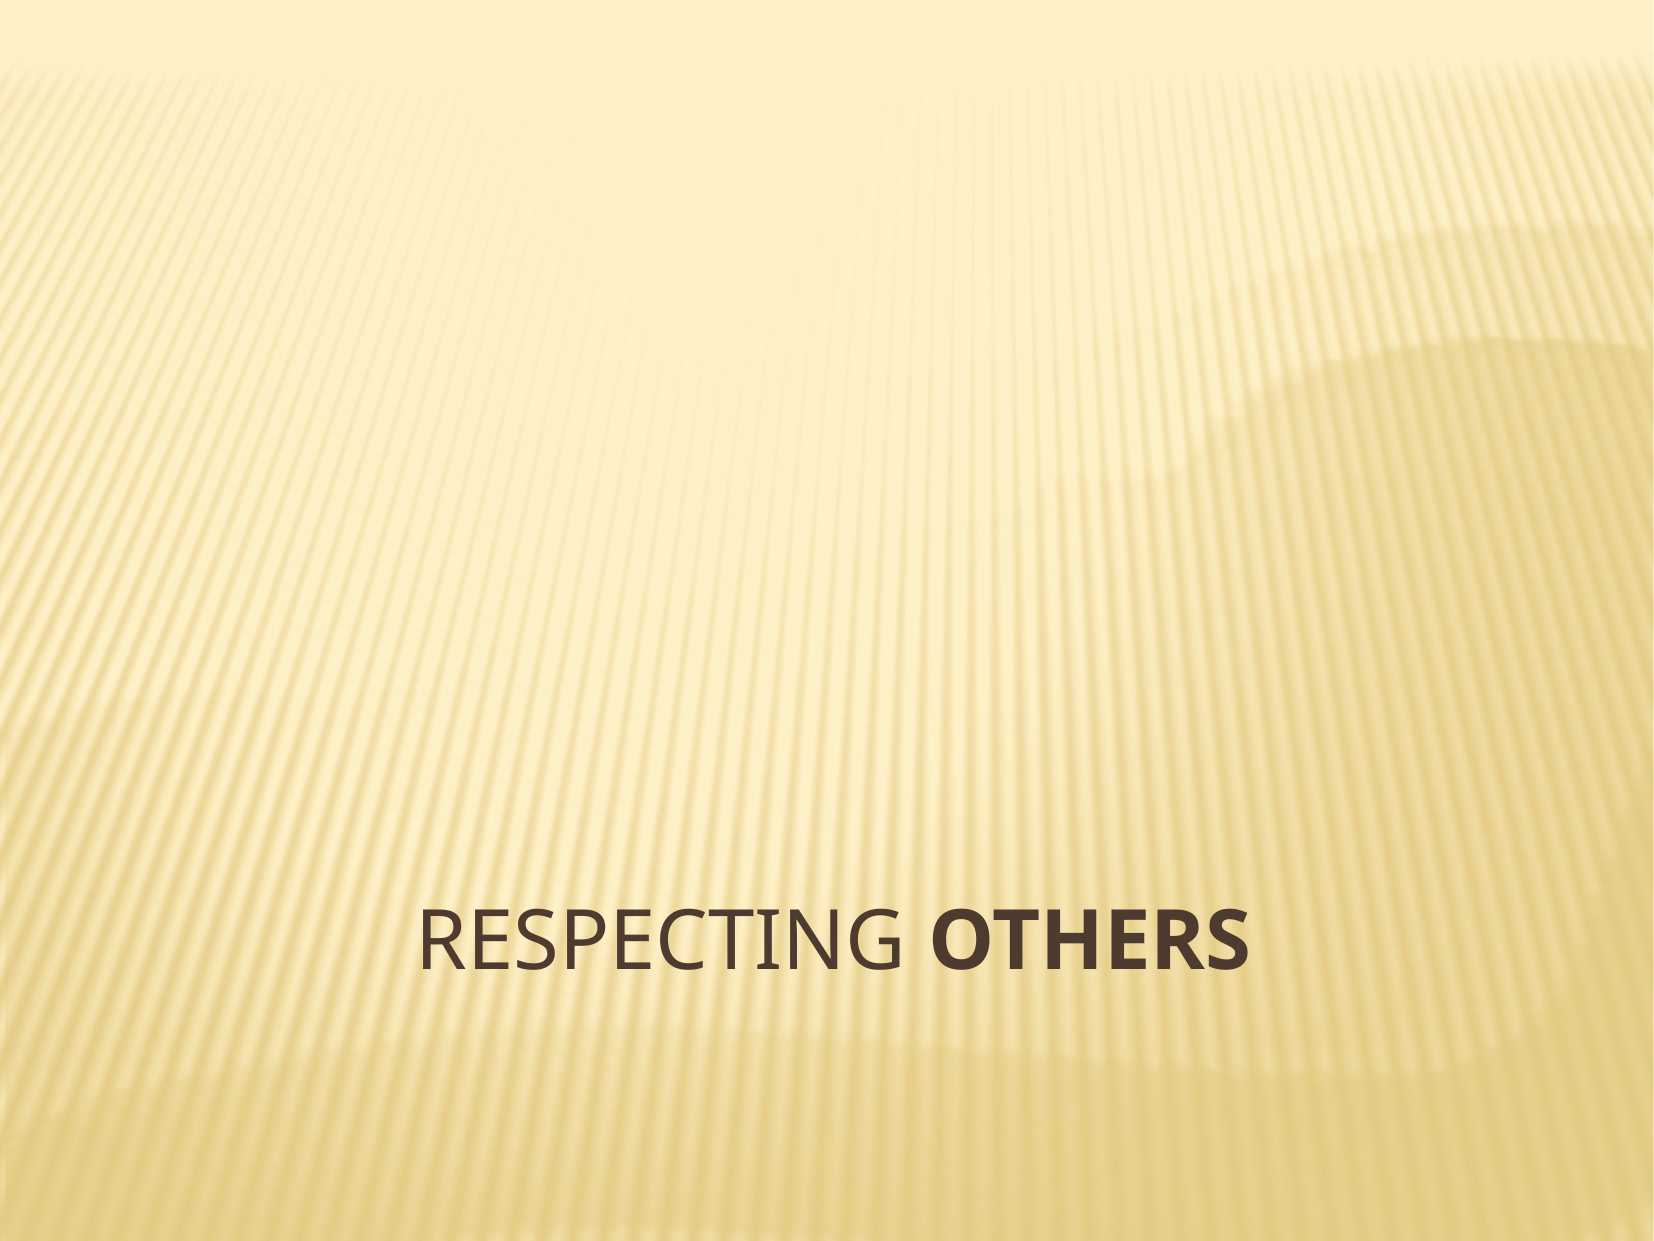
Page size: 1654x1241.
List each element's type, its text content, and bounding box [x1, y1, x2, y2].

title Respecting others [68, 877, 1599, 1099]
